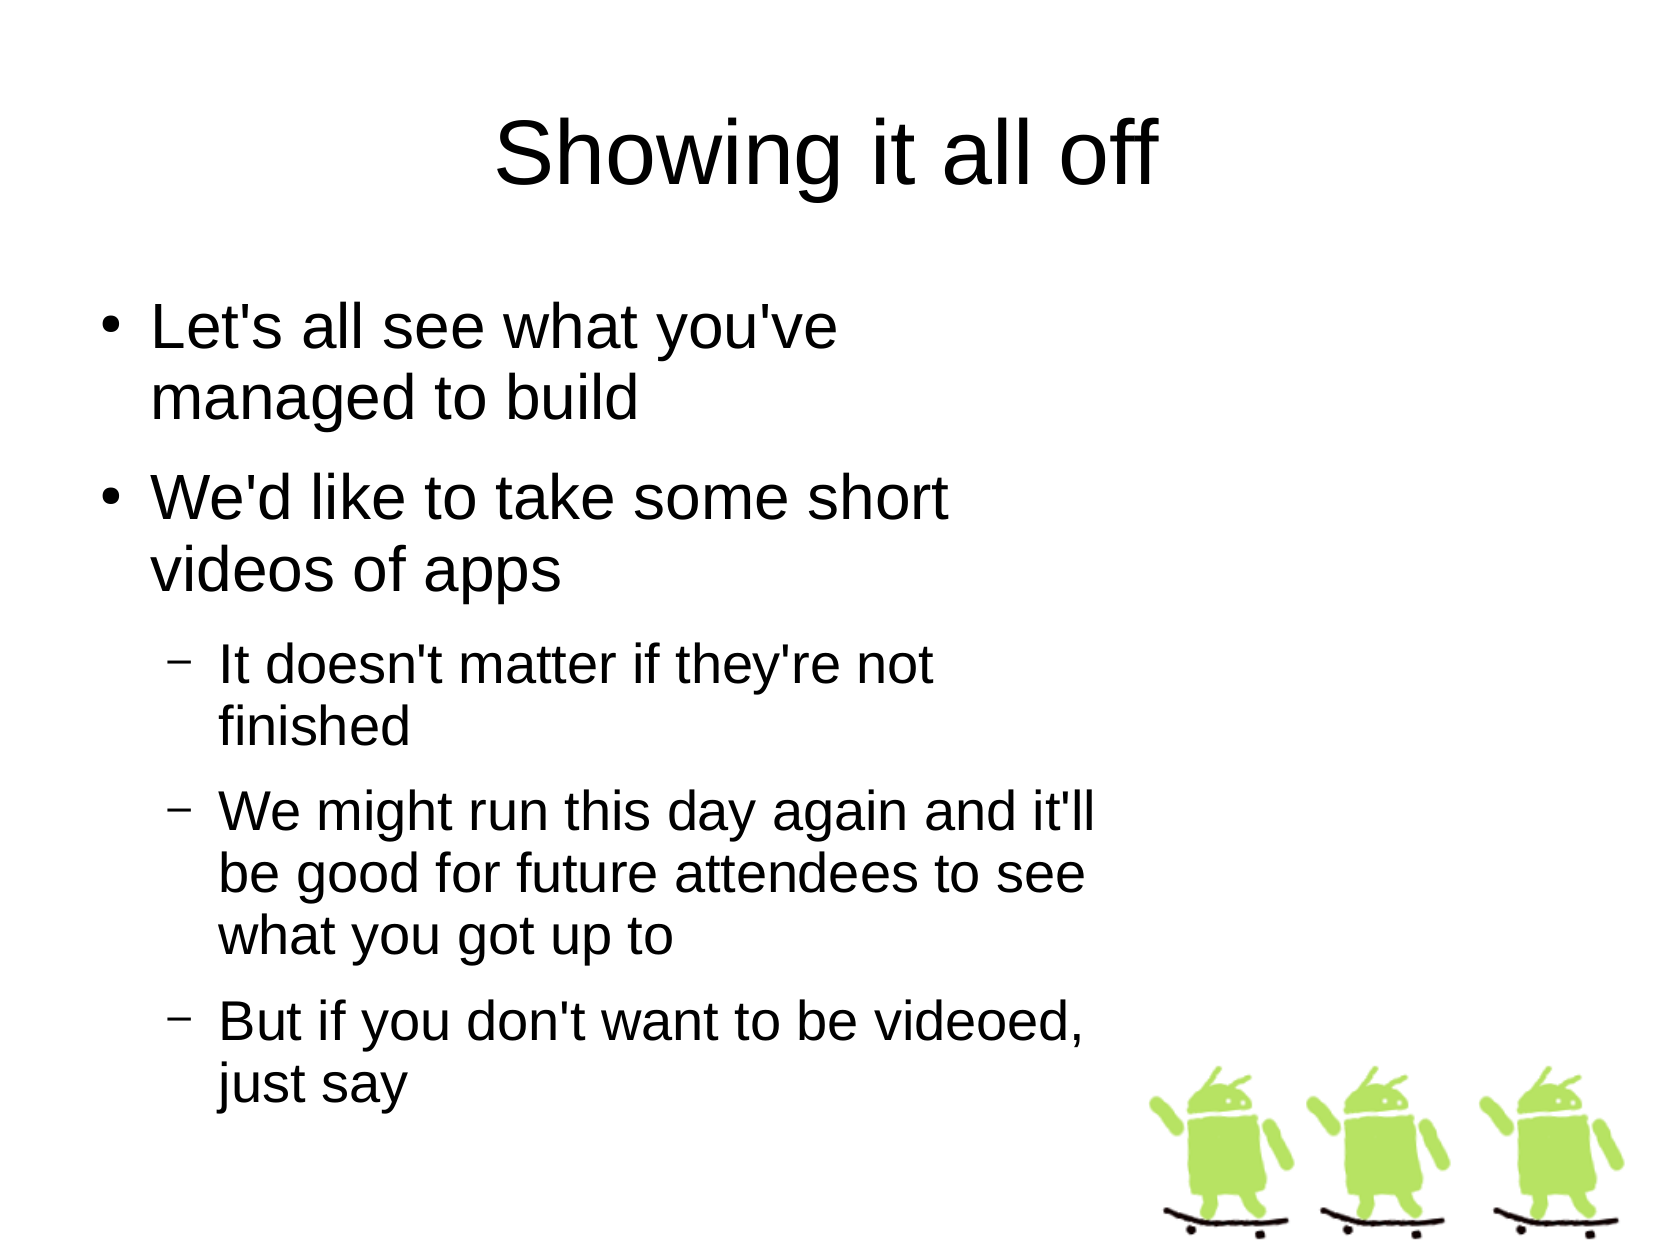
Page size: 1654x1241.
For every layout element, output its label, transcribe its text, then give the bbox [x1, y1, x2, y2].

picture [1148, 1049, 1462, 1241]
title Showing it all off [82, 49, 1571, 257]
list Let's all see what you've managed to build We'd like to take some short videos of apps It doesn't matter if they're not finished We might run this day again and it'll be good for future attendees to see what you got up to But if you don't want to be videoed, just say [82, 290, 1111, 1126]
picture [1478, 1049, 1636, 1241]
